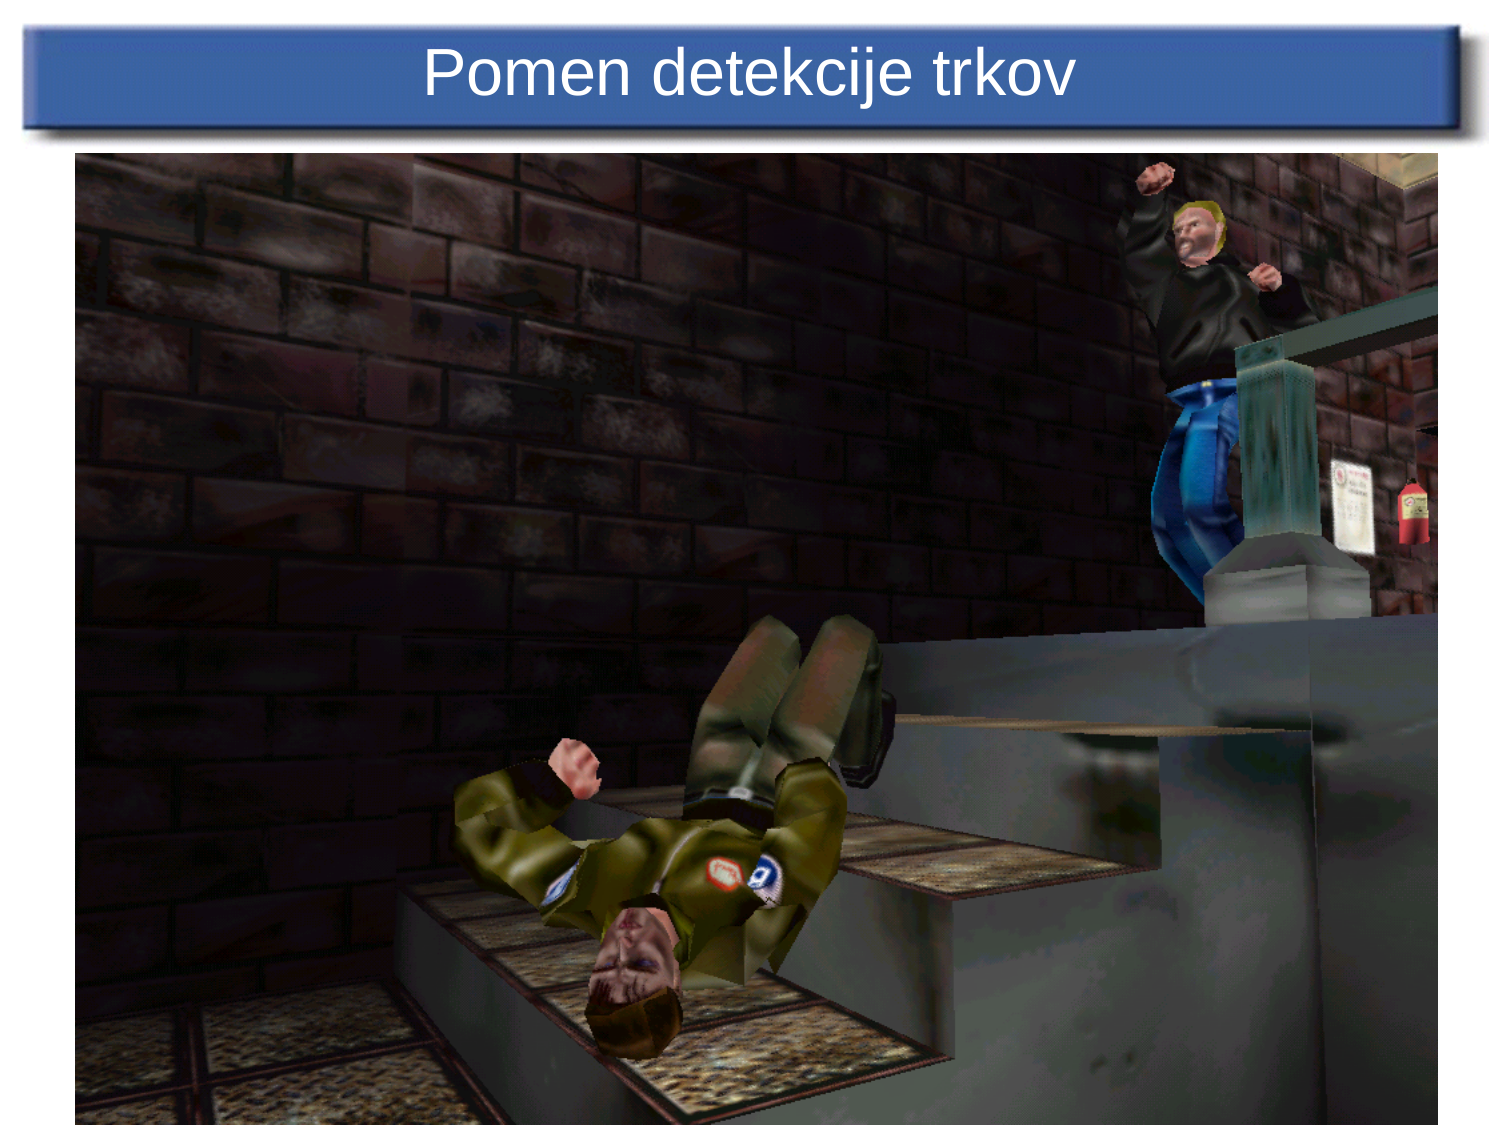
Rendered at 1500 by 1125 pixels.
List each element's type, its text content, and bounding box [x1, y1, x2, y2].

chart [75, 153, 1438, 1125]
title Pomen detekcije trkov [75, 0, 1426, 138]
picture [21, 22, 1489, 149]
